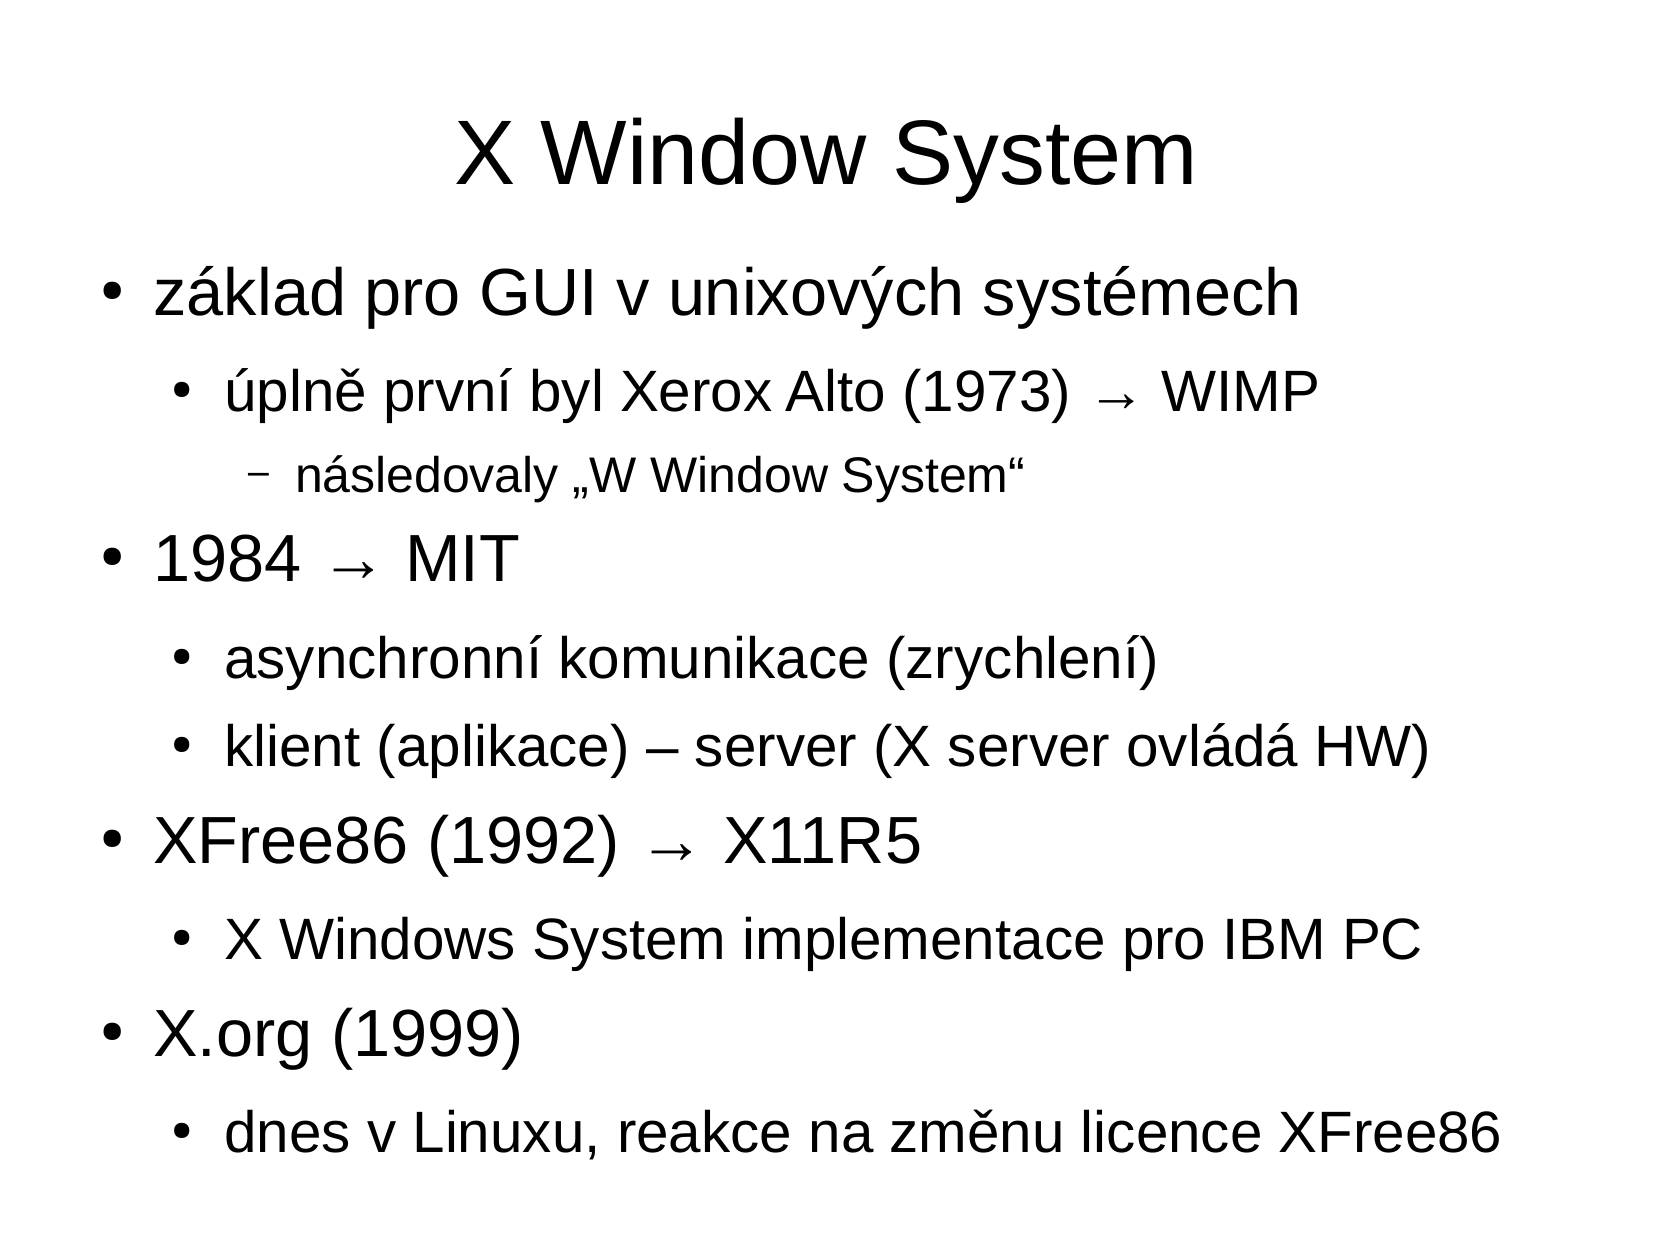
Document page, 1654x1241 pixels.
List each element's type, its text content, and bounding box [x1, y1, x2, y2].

list základ pro GUI v unixových systémech úplně první byl Xerox Alto (1973) → WIMP následovaly „W Window System“ 1984 → MIT asynchronní komunikace (zrychlení) klient (aplikace) – server (X server ovládá HW) XFree86 (1992) → X11R5 X Windows System implementace pro IBM PC X.org (1999) dnes v Linuxu, reakce na změnu licence XFree86 [82, 254, 1571, 1166]
title X Window System [82, 56, 1571, 250]
